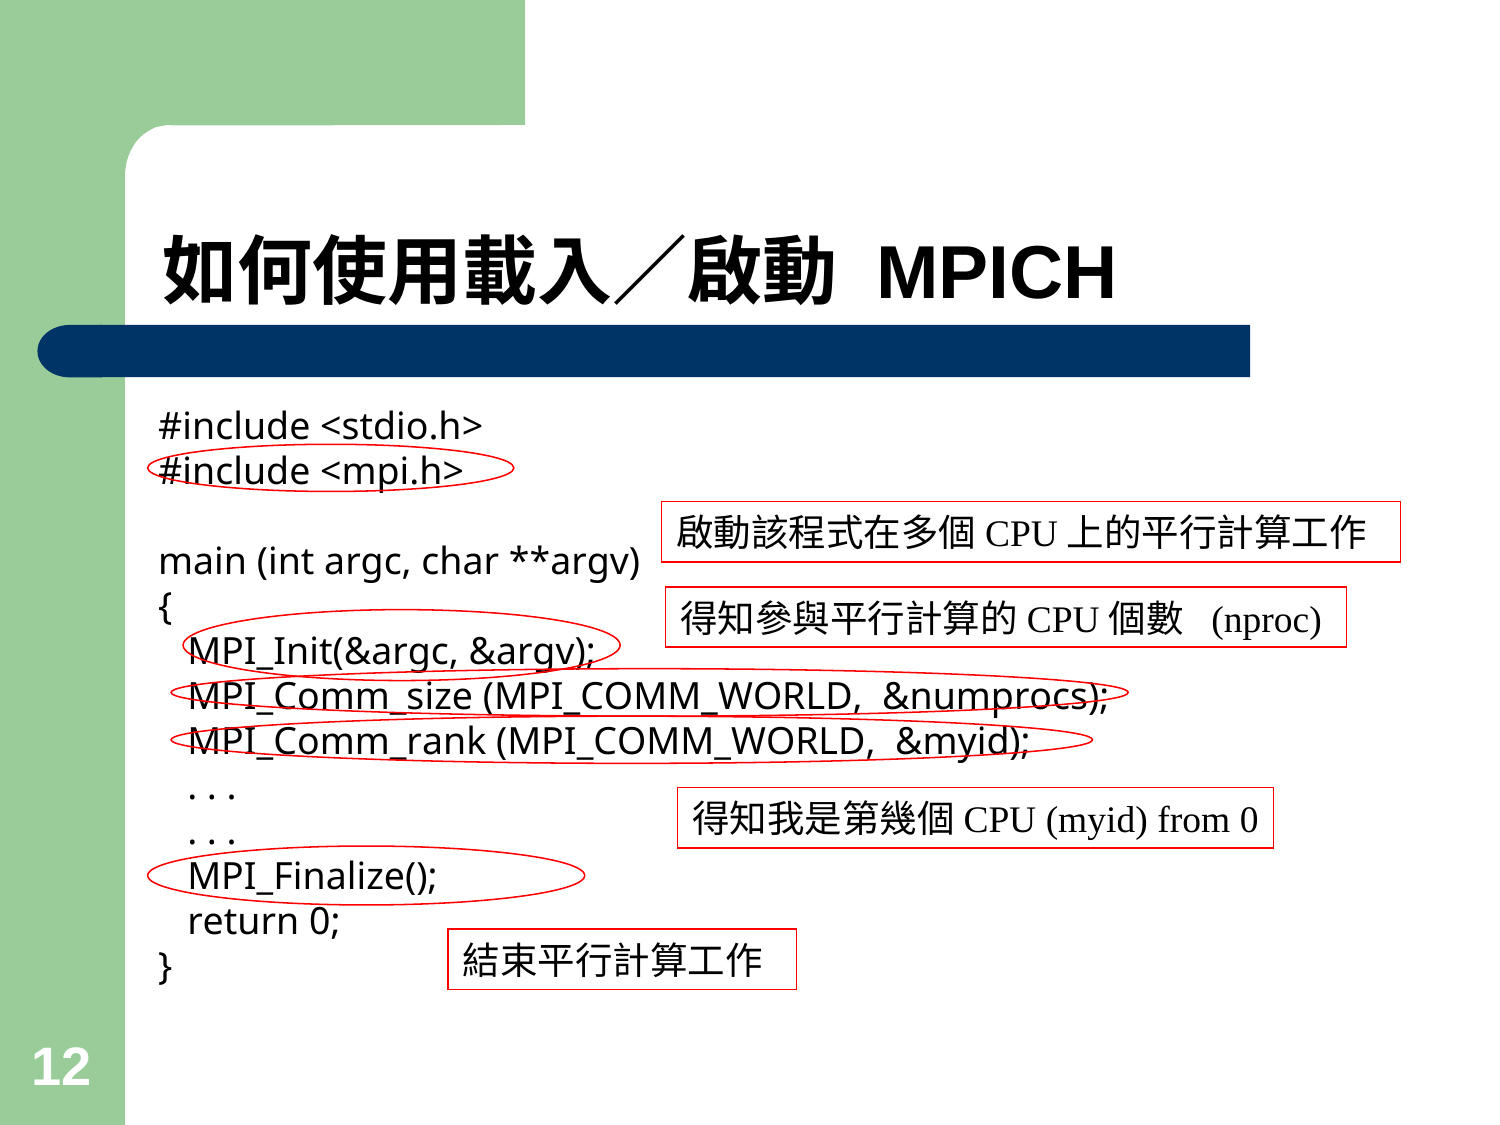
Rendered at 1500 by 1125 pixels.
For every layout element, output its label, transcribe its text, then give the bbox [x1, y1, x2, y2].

text_box #include <stdio.h> #include <mpi.h> main (int argc, char **argv) { MPI_Init(&argc, &argv); MPI_Comm_size (MPI_COMM_WORLD, &numprocs); MPI_Comm_rank (MPI_COMM_WORLD, &myid); . . . . . . MPI_Finalize(); return 0; } [143, 394, 1126, 995]
text_box 得知參與平行計算的CPU個數 (nproc) [665, 586, 1347, 648]
text_box 結束平行計算工作 [447, 929, 797, 990]
text_box #include <stdio.h> #include <mpi.h> main (int argc, char **argv) { MPI_Init(&argc, &argv); MPI_Comm_size (MPI_COMM_WORLD, &numprocs); MPI_Comm_rank (MPI_COMM_WORLD, &myid); . . . . . . MPI_Finalize(); return 0; } [228, 670, 1094, 715]
text_box 啟動該程式在多個CPU上的平行計算工作 [661, 501, 1401, 562]
text_box #include <stdio.h> #include <mpi.h> main (int argc, char **argv) { MPI_Init(&argc, &argv); MPI_Comm_size (MPI_COMM_WORLD, &numprocs); MPI_Comm_rank (MPI_COMM_WORLD, &myid); . . . . . . MPI_Finalize(); return 0; } [192, 611, 619, 675]
text_box #include <stdio.h> #include <mpi.h> main (int argc, char **argv) { MPI_Init(&argc, &argv); MPI_Comm_size (MPI_COMM_WORLD, &numprocs); MPI_Comm_rank (MPI_COMM_WORLD, &myid); . . . . . . MPI_Finalize(); return 0; } [251, 717, 1003, 762]
title 如何使用載入／啟動 MPICH [147, 159, 1201, 327]
text_box 得知我是第幾個CPU (myid) from 0 [677, 787, 1274, 848]
